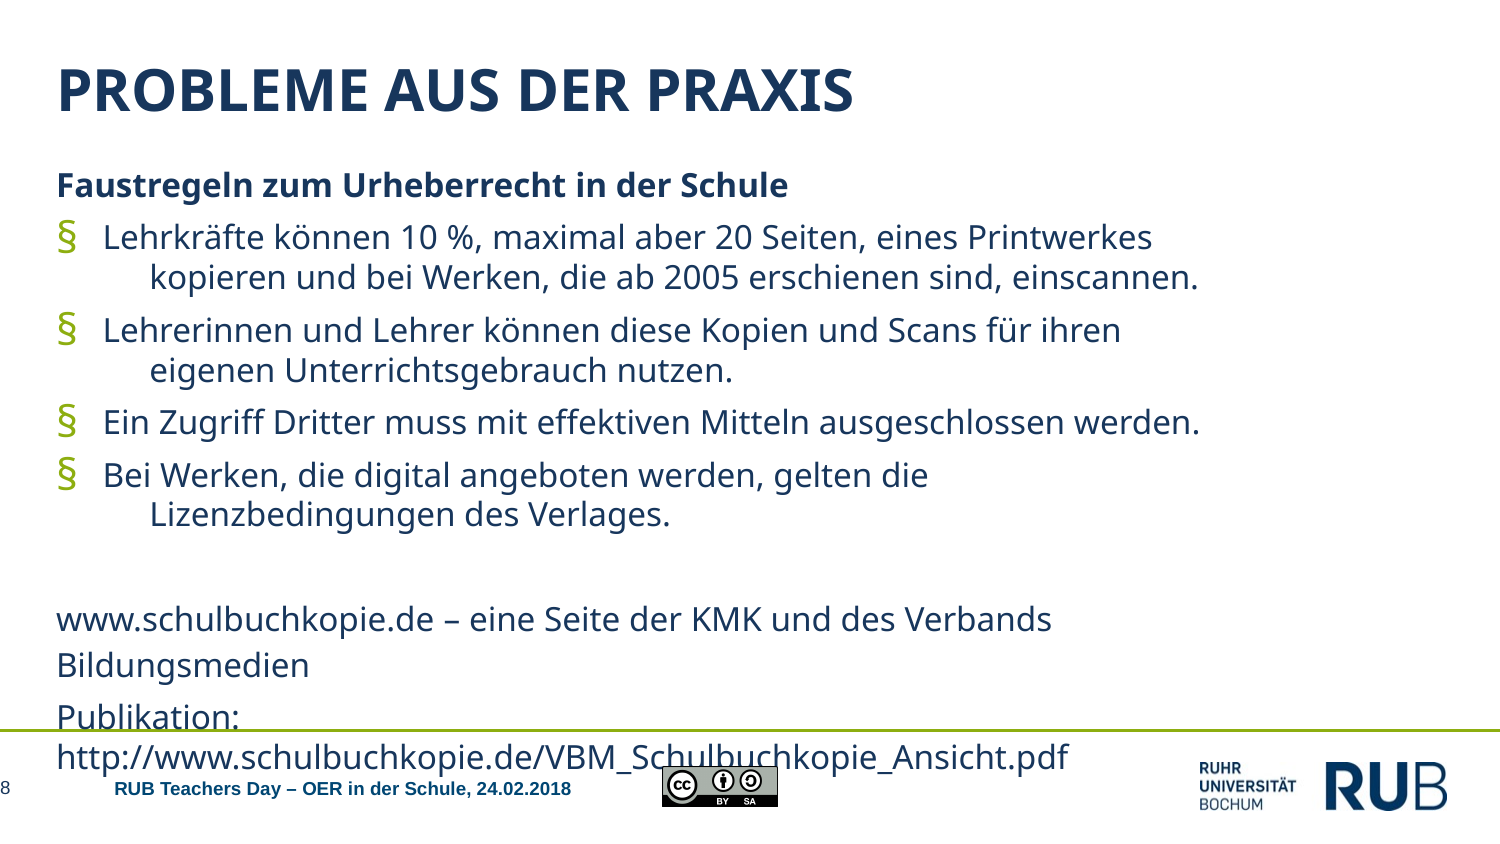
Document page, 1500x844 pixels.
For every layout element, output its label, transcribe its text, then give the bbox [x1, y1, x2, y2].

text_box Probleme aus der Praxis [55, 53, 1002, 124]
text_box Faustregeln zum Urheberrecht in der Schule Lehrkräfte können 10 %, maximal aber 20 Seiten, eines Printwerkes kopieren und bei Werken, die ab 2005 erschienen sind, einscannen. Lehrerinnen und Lehrer können diese Kopien und Scans für ihren eigenen Unterrichtsgebrauch nutzen. Ein Zugriff Dritter muss mit effektiven Mitteln ausgeschlossen werden. Bei Werken, die digital angeboten werden, gelten die Lizenzbedingungen des Verlages. www.schulbuchkopie.de – eine Seite der KMK und des Verbands Bildungsmedien Publikation: http://www.schulbuchkopie.de/VBM_Schulbuchkopie_Ansicht.pdf [55, 164, 1232, 697]
text_box RUB Teachers Day – OER in der Schule, 24.02.2018 [114, 776, 948, 822]
text_box 8 [0, 764, 85, 810]
picture [662, 766, 778, 808]
